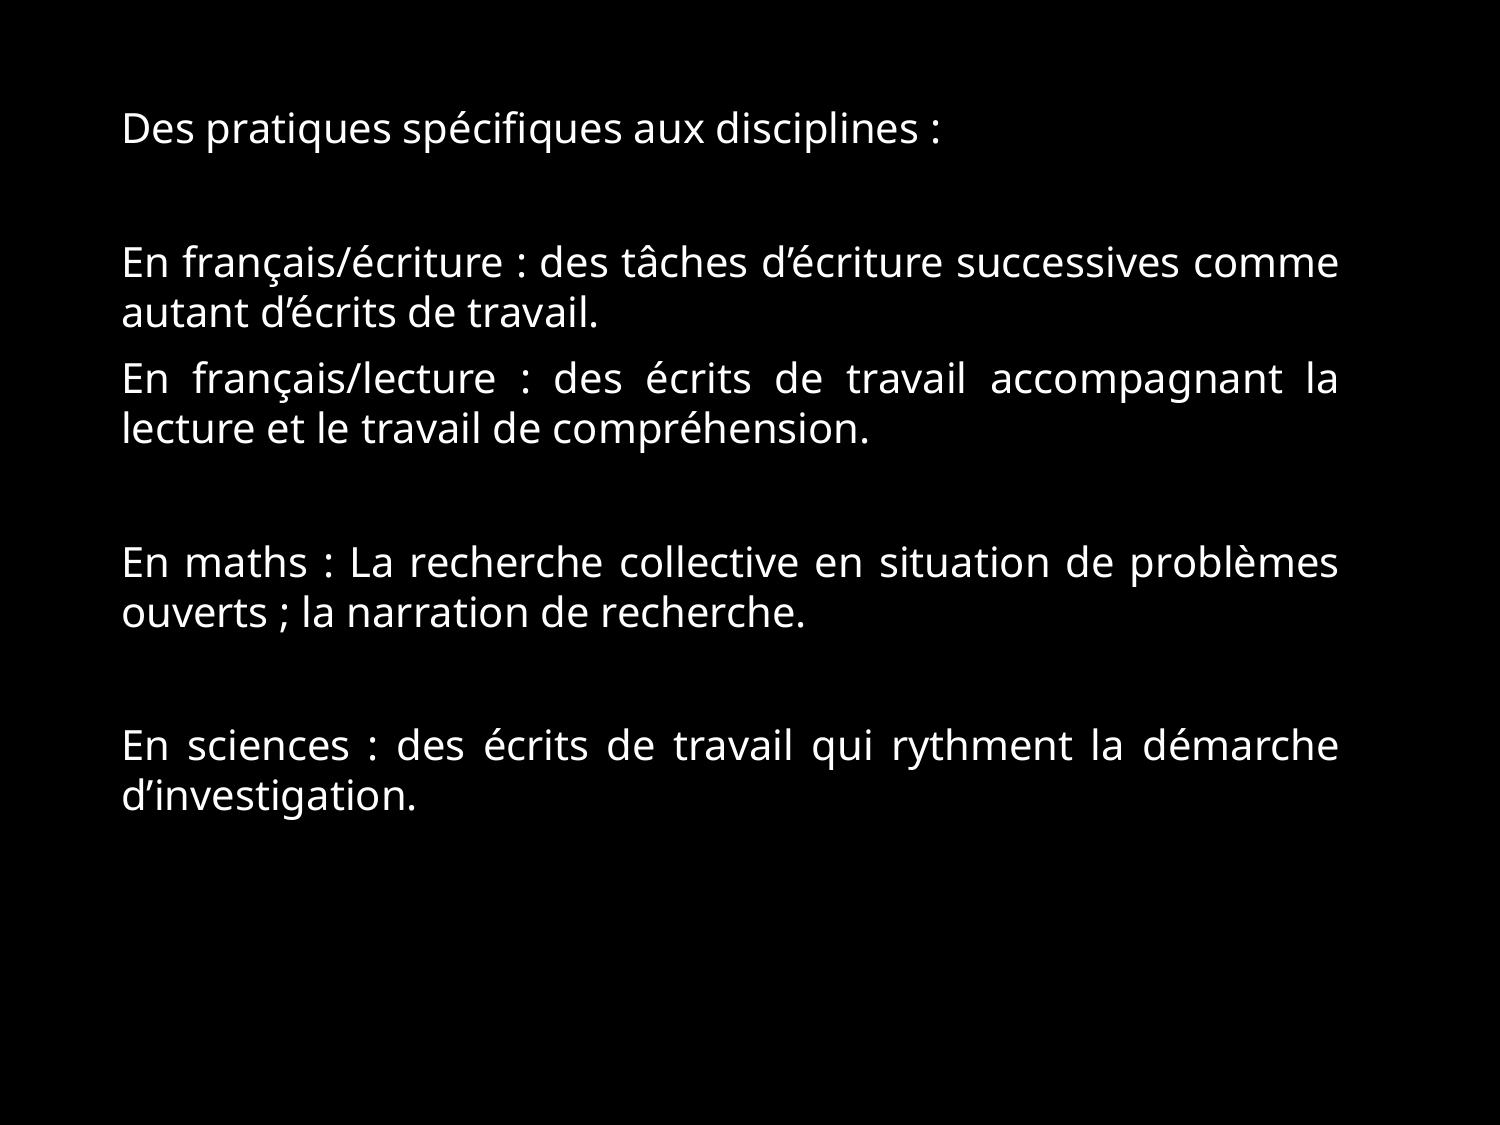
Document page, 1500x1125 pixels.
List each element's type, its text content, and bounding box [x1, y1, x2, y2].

subtitle Des pratiques spécifiques aux disciplines : En français/écriture : des tâches d’écriture successives comme autant d’écrits de travail. En français/lecture : des écrits de travail accompagnant la lecture et le travail de compréhension. En maths : La recherche collective en situation de problèmes ouverts ; la narration de recherche. En sciences : des écrits de travail qui rythment la démarche d’investigation. [106, 94, 1382, 745]
